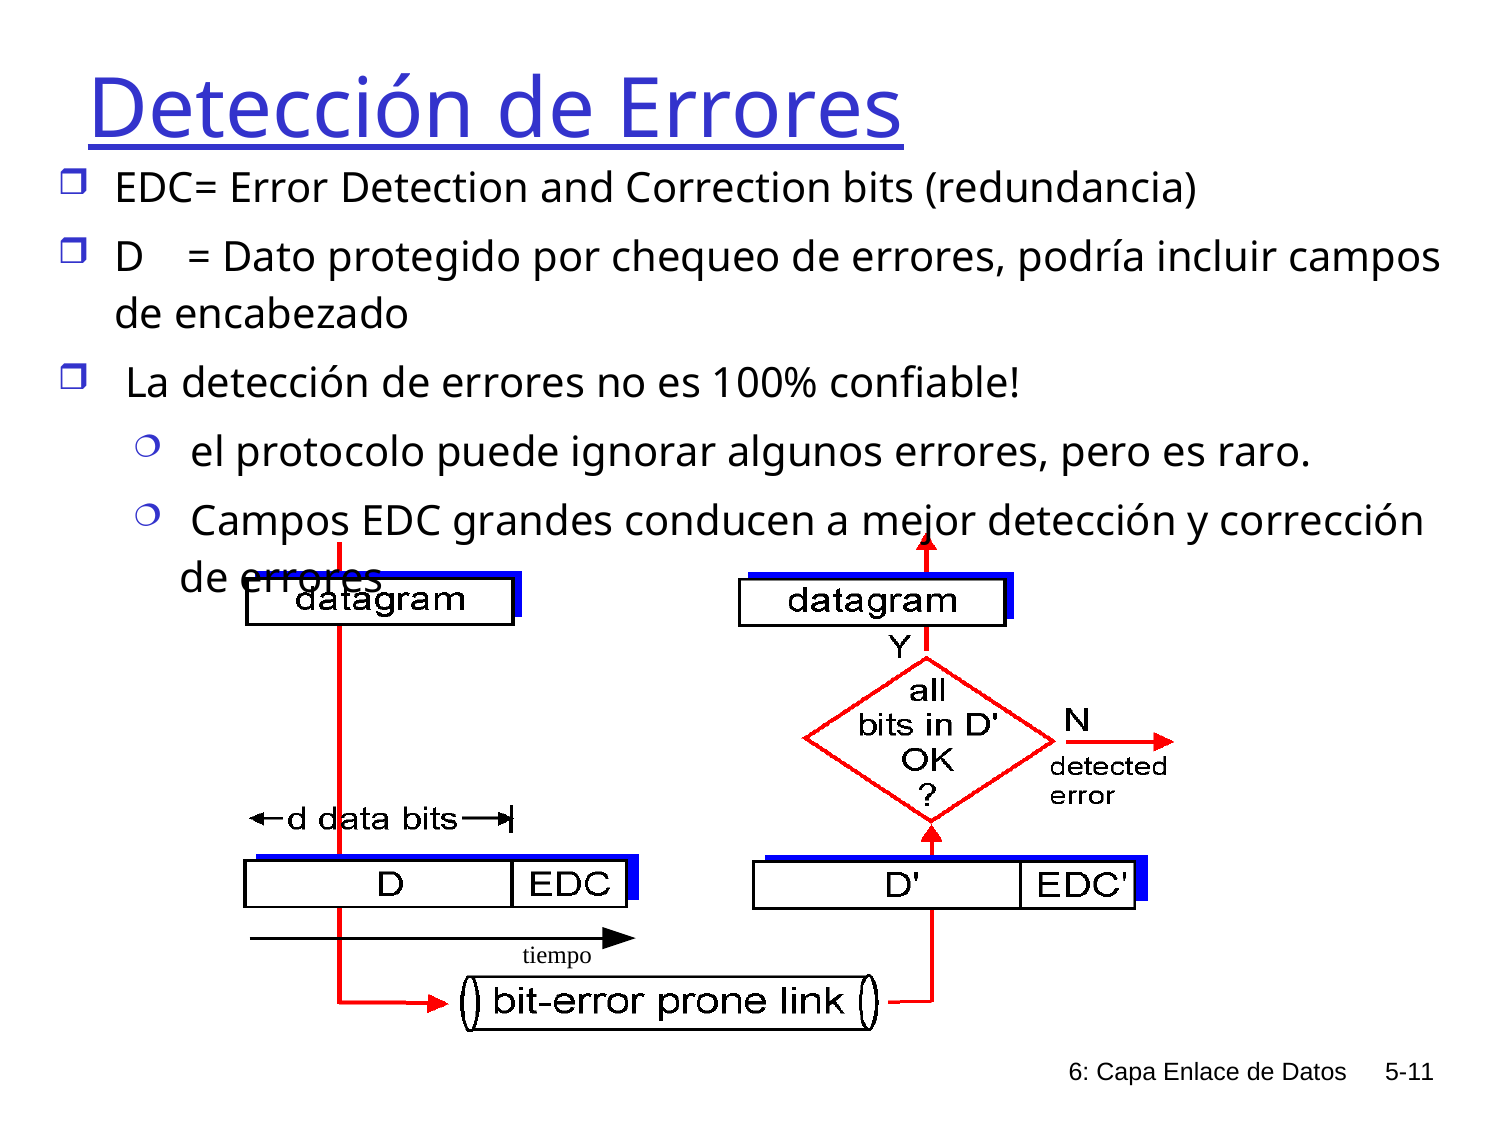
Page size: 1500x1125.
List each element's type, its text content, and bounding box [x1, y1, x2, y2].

list EDC= Error Detection and Correction bits (redundancia) D = Dato protegido por chequeo de errores, podría incluir campos de encabezado La detección de errores no es 100% confiable! el protocolo puede ignorar algunos errores, pero es raro. Campos EDC grandes conducen a mejor detección y corrección de errores [57, 157, 1471, 976]
text_box tiempo [507, 930, 619, 976]
picture [243, 976, 1174, 1043]
title Detección de Errores [87, 23, 1426, 157]
